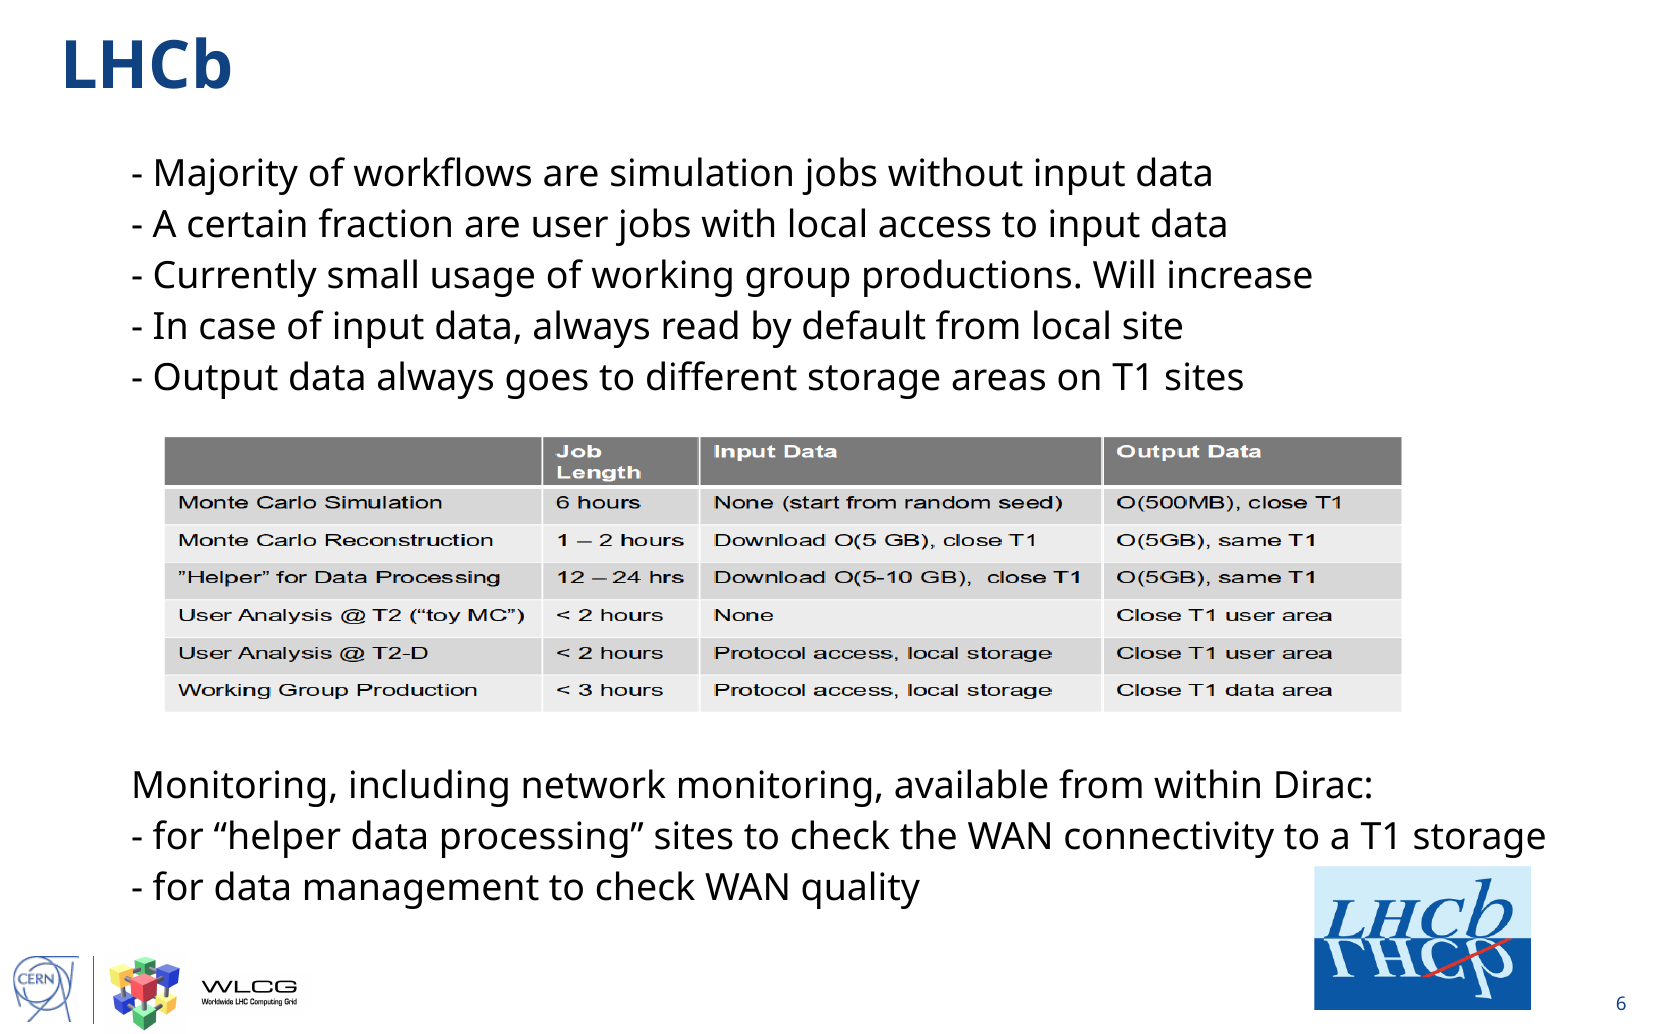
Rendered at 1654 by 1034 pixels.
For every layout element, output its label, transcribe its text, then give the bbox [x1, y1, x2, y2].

title LHCb [60, 0, 1528, 138]
text_box - Majority of workflows are simulation jobs without input data - A certain fraction are user jobs with local access to input data - Currently small usage of working group productions. Will increase - In case of input data, always read by default from local site - Output data always goes to different storage areas on T1 sites Monitoring, including network monitoring, available from within Dirac: - for “helper data processing” sites to check the WAN connectivity to a T1 storage - for data management to check WAN quality [116, 138, 1602, 1016]
picture [103, 951, 188, 1034]
picture [1314, 866, 1531, 1010]
picture [161, 434, 1405, 715]
picture [13, 956, 79, 1032]
